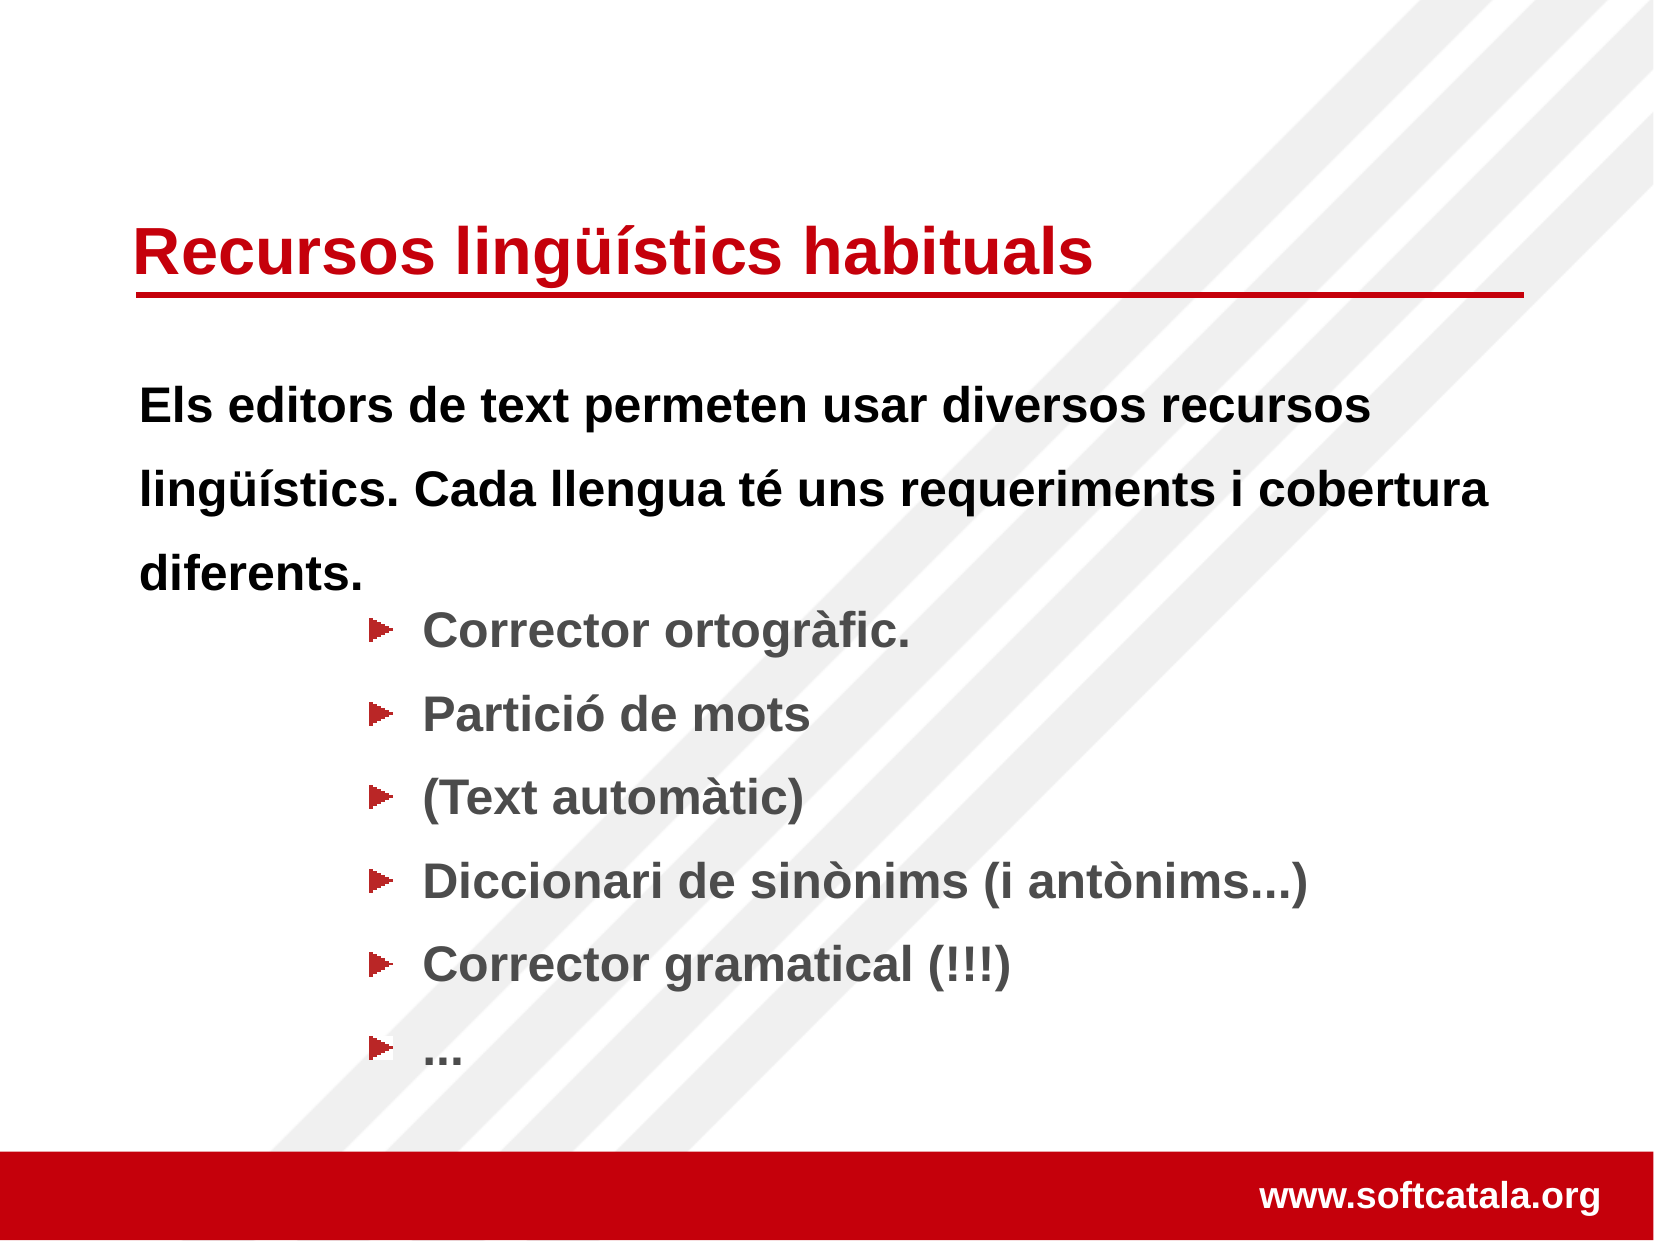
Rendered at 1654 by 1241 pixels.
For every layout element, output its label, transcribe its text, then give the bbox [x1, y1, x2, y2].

text_box www.softcatala.org [0, 1151, 1654, 1241]
text_box Els editors de text permeten usar diversos recursos lingüístics. Cada llengua té uns requeriments i cobertura diferents. [124, 342, 1506, 583]
text_box Corrector ortogràfic. Partició de mots (Text automàtic) Diccionari de sinònims (i antònims...) Corrector gramatical (!!!) ... [118, 566, 1501, 1060]
text_box Recursos lingüístics habituals [118, 206, 1501, 297]
picture [0, 0, 1654, 1151]
